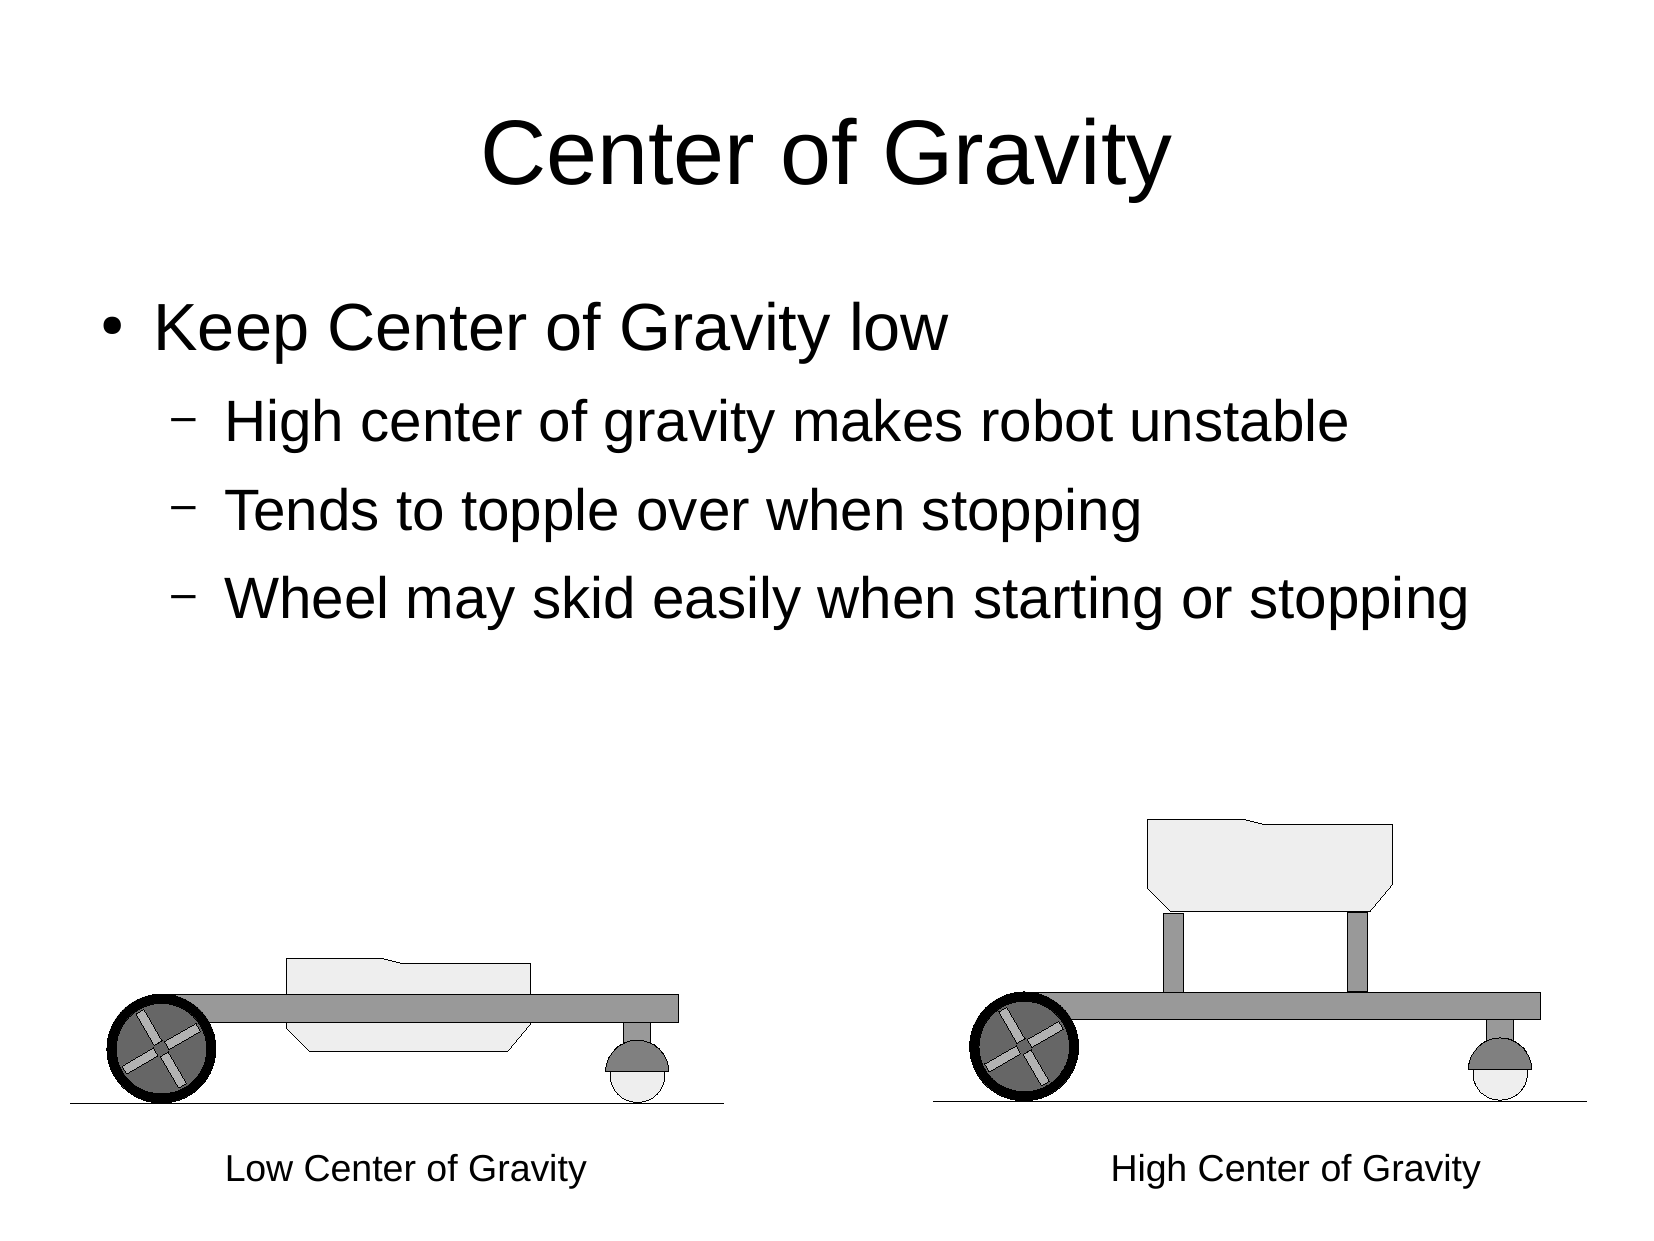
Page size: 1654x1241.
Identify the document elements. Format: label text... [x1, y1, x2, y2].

text_box [106, 958, 679, 1103]
text_box [969, 819, 1541, 1101]
title Center of Gravity [82, 49, 1571, 257]
text_box Low Center of Gravity [210, 1140, 602, 1197]
text_box High Center of Gravity [1095, 1140, 1496, 1197]
list Keep Center of Gravity low High center of gravity makes robot unstable Tends to topple over when stopping Wheel may skid easily when starting or stopping [82, 290, 1571, 1010]
